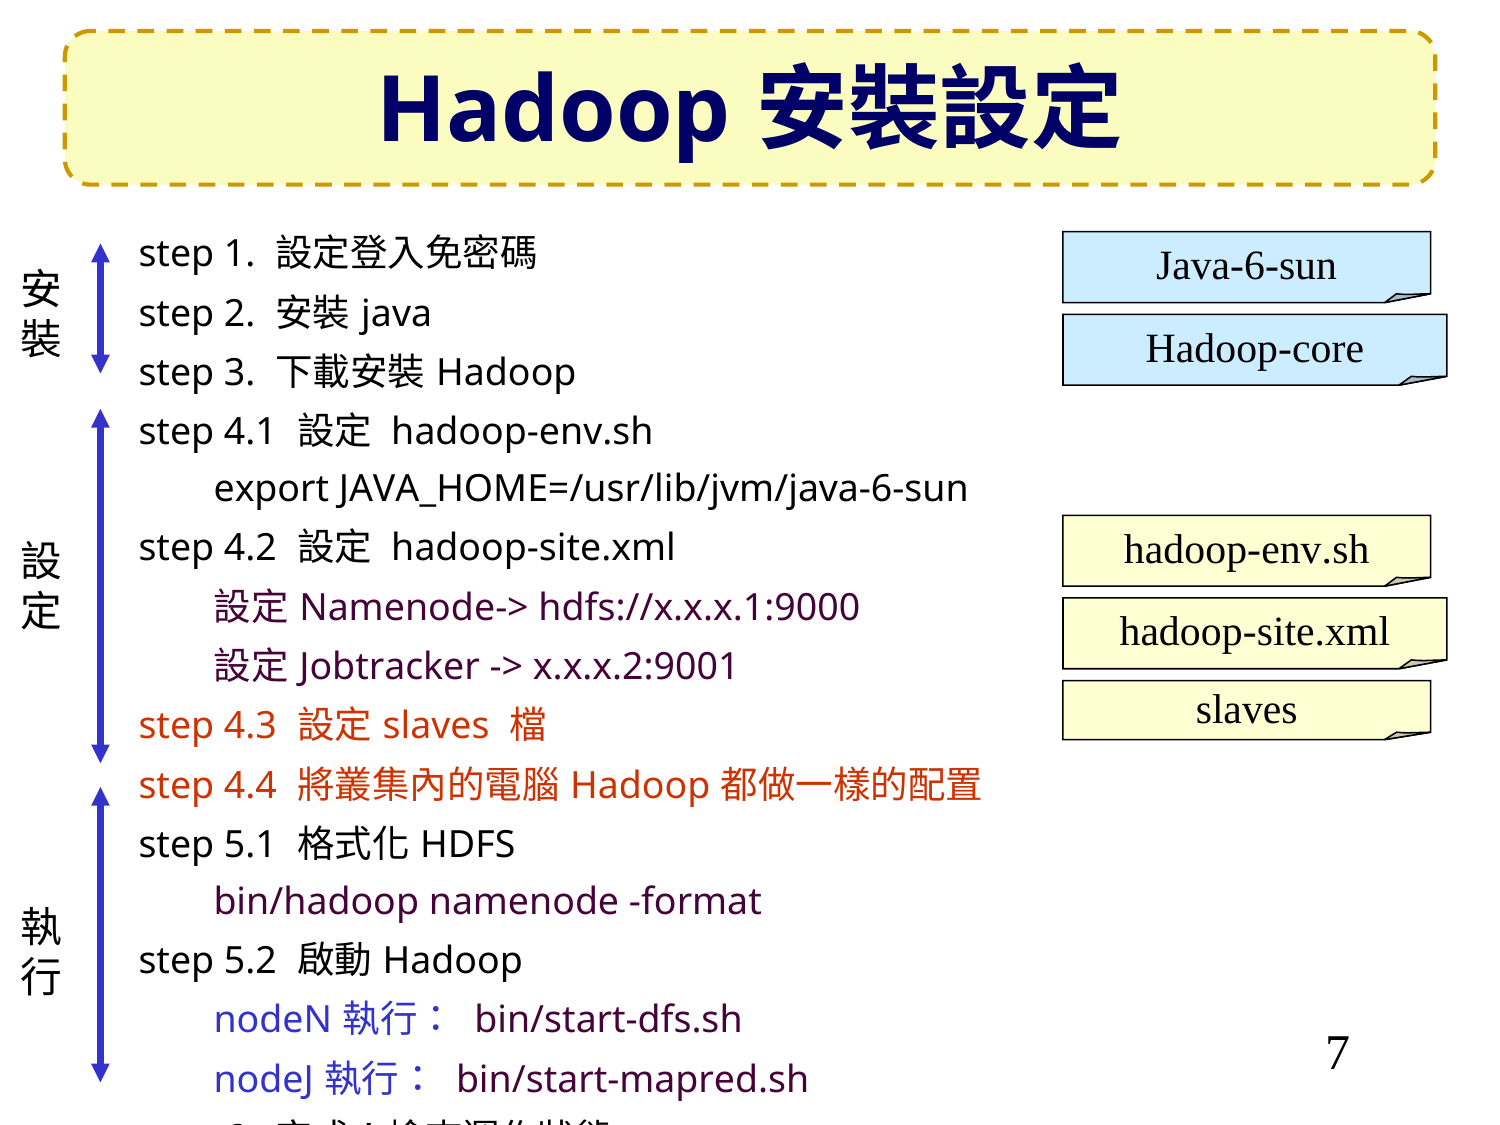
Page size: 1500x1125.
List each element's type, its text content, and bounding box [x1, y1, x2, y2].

text_box 執行 [5, 893, 77, 1009]
text_box hadoop-site.xml [1062, 597, 1447, 669]
text_box Hadoop-core [1062, 314, 1447, 386]
text_box hadoop-env.sh [1062, 515, 1431, 587]
title Hadoop安裝設定 [112, 30, 1388, 173]
text_box Java-6-sun [1062, 231, 1431, 303]
text_box slaves [1062, 680, 1431, 740]
text_box 設定 [5, 527, 77, 643]
list step 1. 設定登入免密碼 step 2. 安裝java step 3. 下載安裝Hadoop step 4.1 設定 hadoop-env.sh export JAVA_HOME=/usr/lib/jvm/java-6-sun step 4.2 設定 hadoop-site.xml 設定Namenode-> hdfs://x.x.x.1:9000 設定Jobtracker -> x.x.x.2:9001 step 4.3 設定slaves 檔 step 4.4 將叢集內的電腦Hadoop都做一樣的配置 step 5.1 格式化HDFS bin/hadoop namenode -format step 5.2 啟動Hadoop nodeN執行： bin/start-dfs.sh nodeJ執行： bin/start-mapred.sh step 6. 完成！檢查運作狀態 Job admin http://x.x.x.2:50030/ HDFS http://x.x.x.1:50070/ [123, 219, 1477, 1094]
text_box 安裝 [5, 255, 77, 371]
